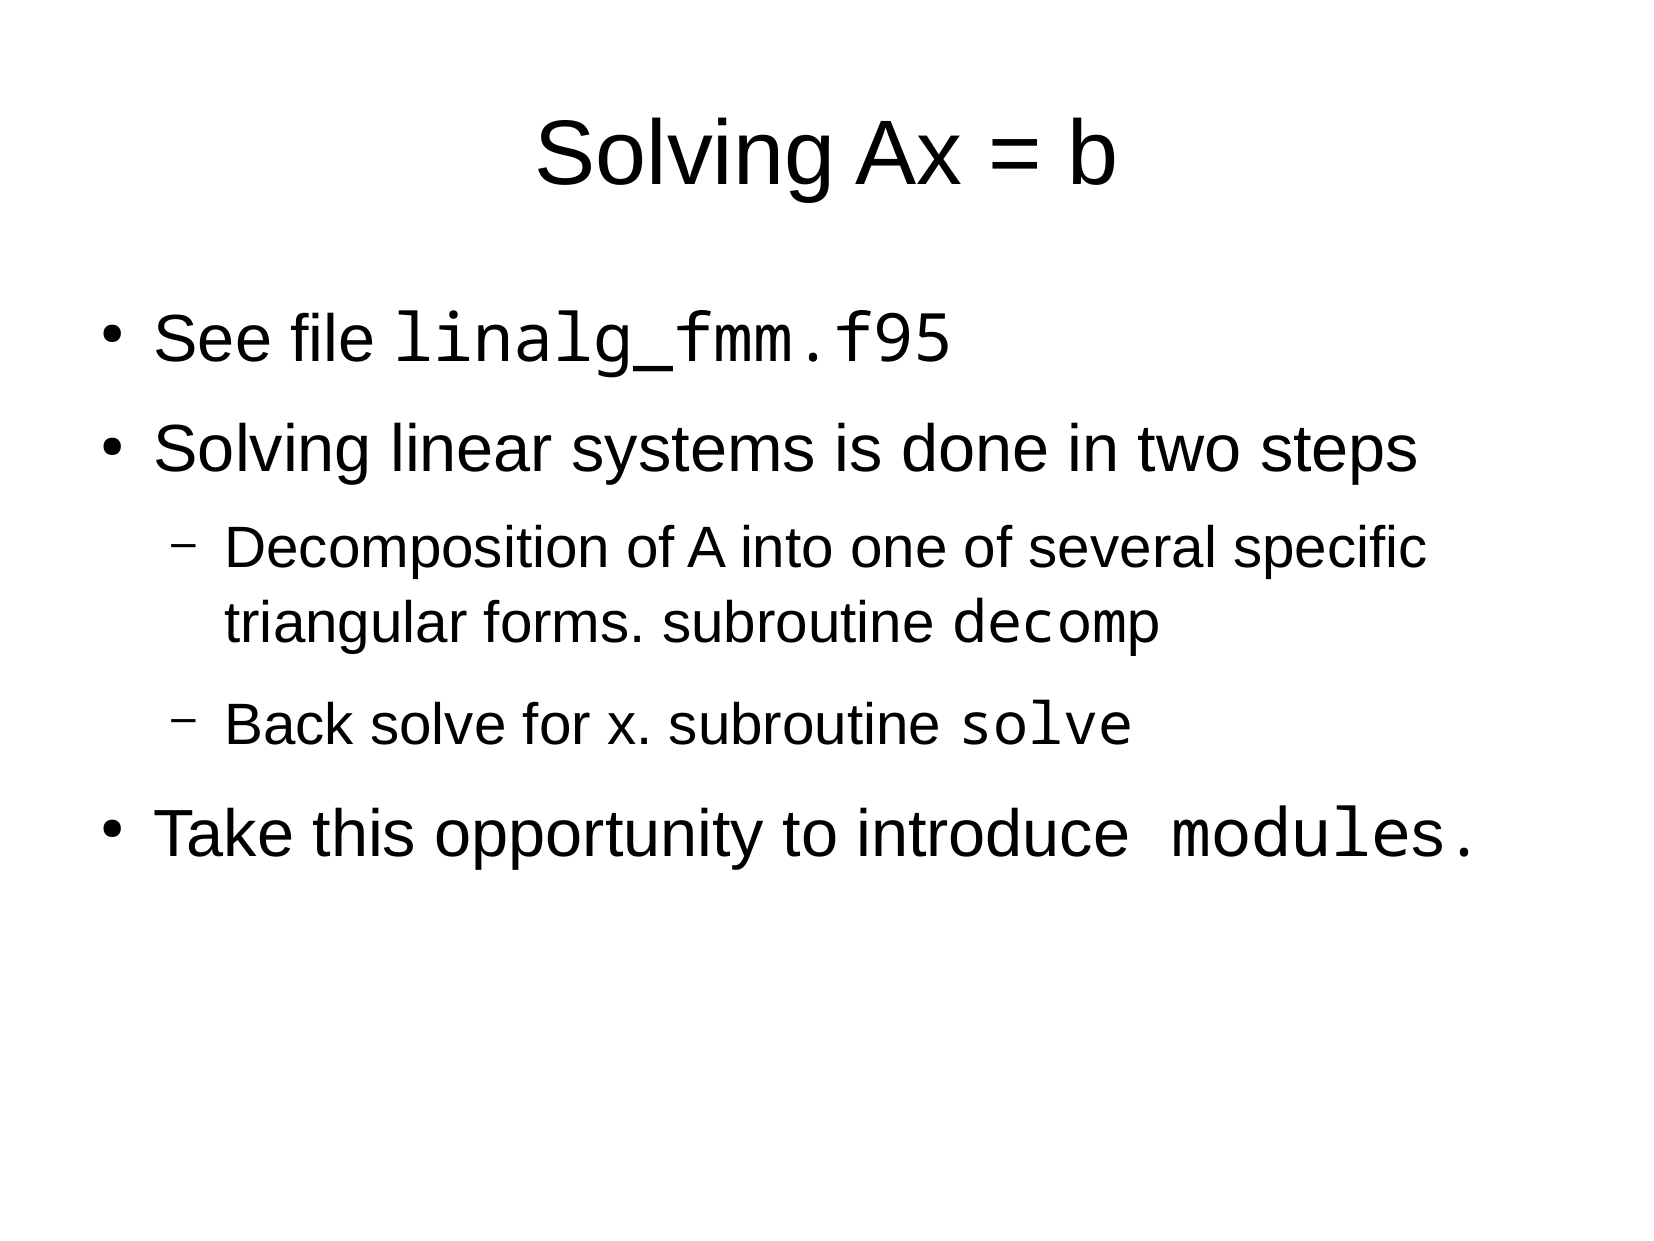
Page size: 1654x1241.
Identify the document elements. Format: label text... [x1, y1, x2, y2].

title Solving Ax = b [82, 49, 1571, 257]
list See file linalg_fmm.f95 Solving linear systems is done in two steps Decomposition of A into one of several specific triangular forms. subroutine decomp Back solve for x. subroutine solve Take this opportunity to introduce modules. [82, 290, 1571, 1010]
